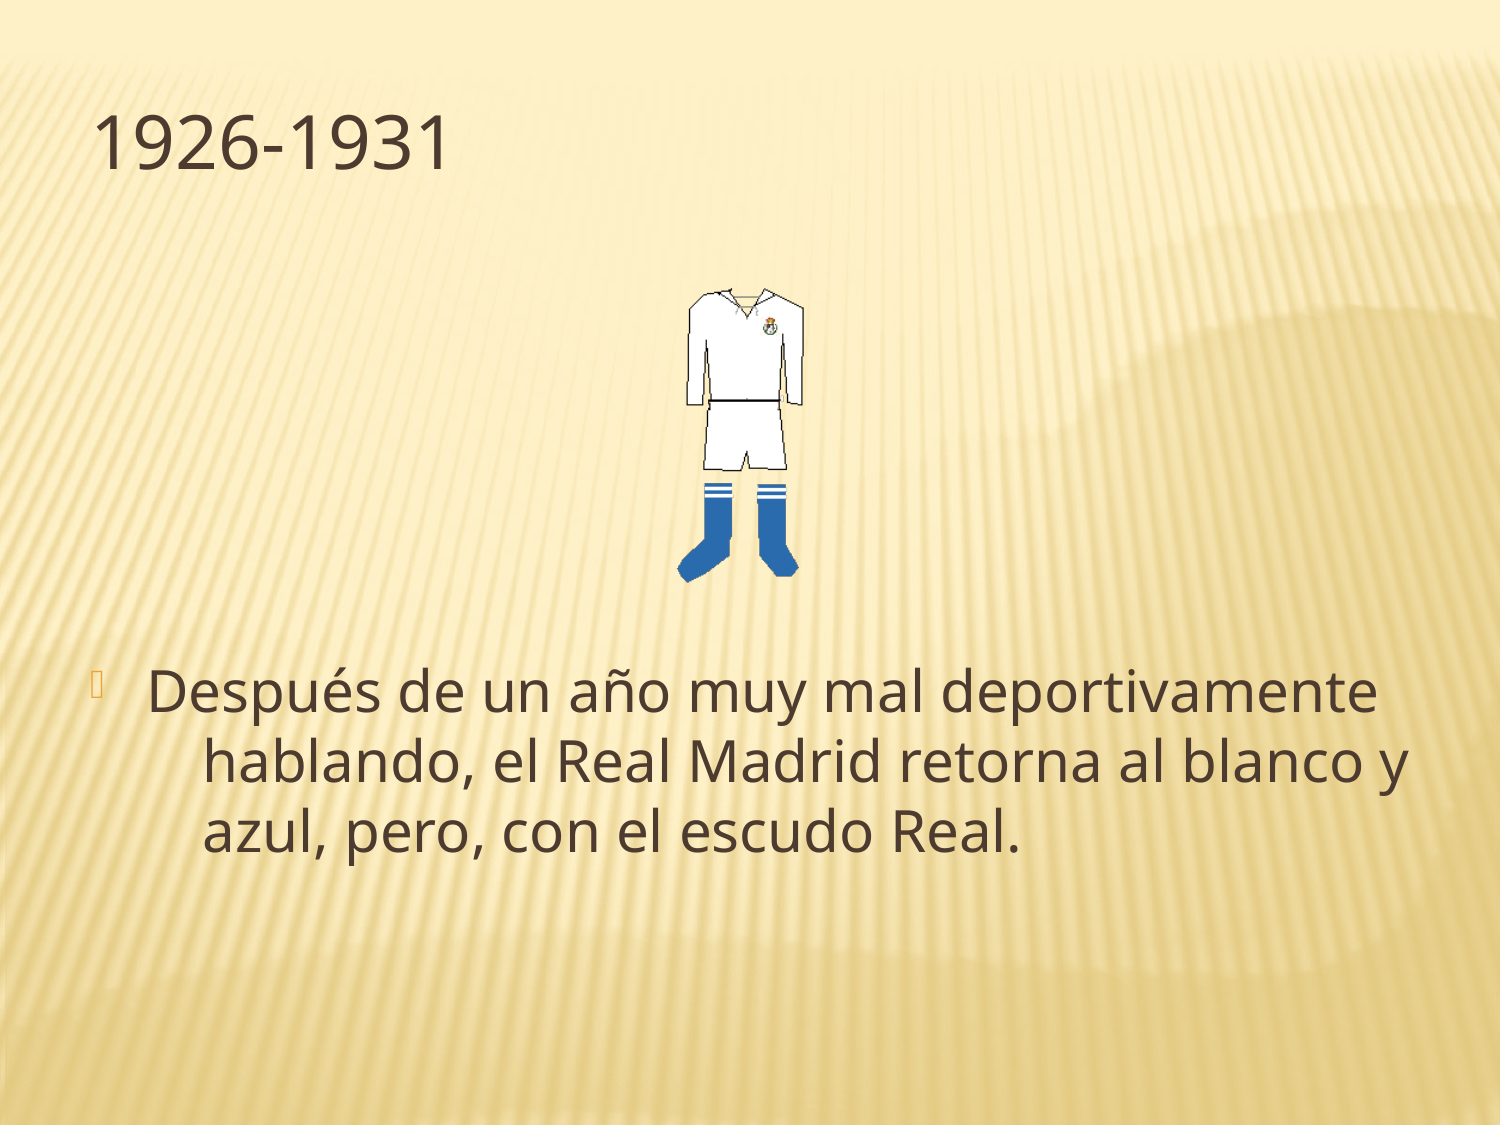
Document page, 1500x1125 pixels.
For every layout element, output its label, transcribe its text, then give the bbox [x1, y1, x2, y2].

picture [652, 262, 848, 622]
list Después de un año muy mal deportivamente hablando, el Real Madrid retorna al blanco y azul, pero, con el escudo Real. [75, 646, 1426, 1006]
title 1926-1931 [75, 45, 1426, 234]
